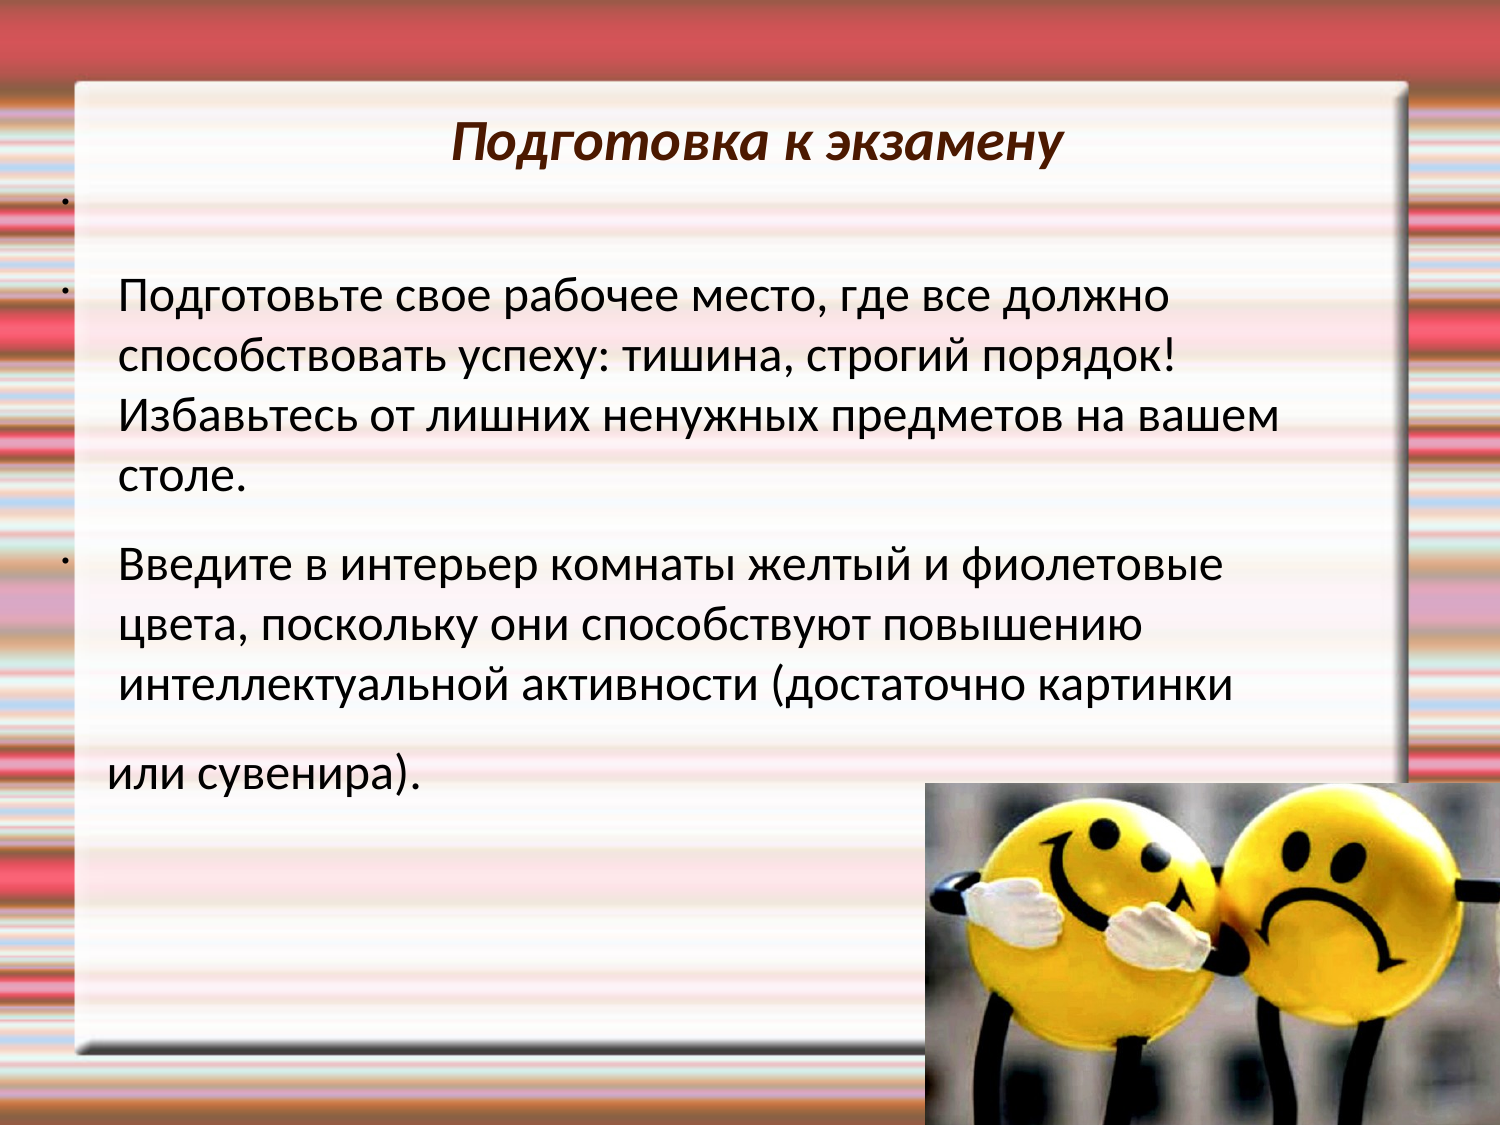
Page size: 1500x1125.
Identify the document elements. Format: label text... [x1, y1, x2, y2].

list Подготовьте свое рабочее место, где все должно способствовать успеху: тишина, строгий порядок! Избавьтесь от лишних ненужных предметов на вашем столе. Введите в интерьер комнаты желтый и фиолетовые цвета, поскольку они способствуют повышению интеллектуальной активности (достаточно картинки или сувенира). [46, 164, 1301, 1055]
picture [0, 0, 1500, 1125]
title Подготовка к экзамену [82, 35, 1432, 223]
